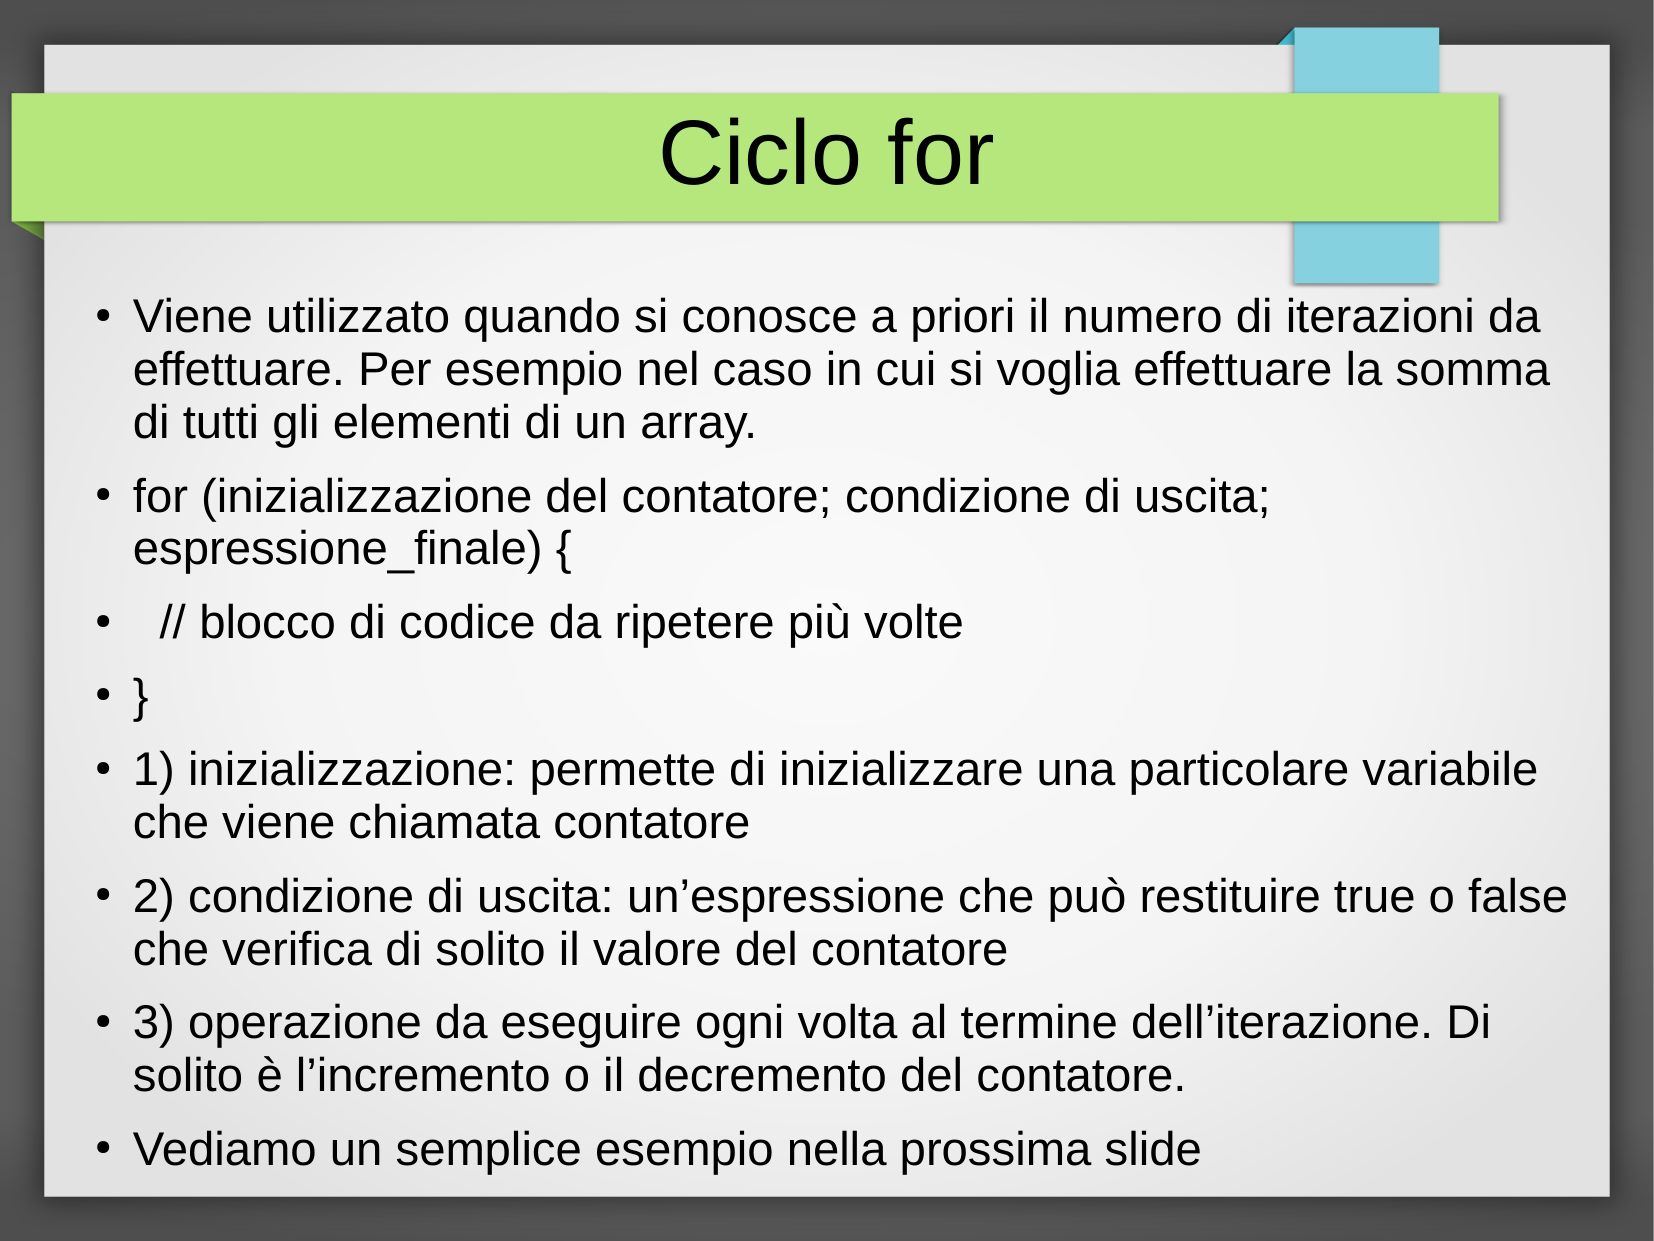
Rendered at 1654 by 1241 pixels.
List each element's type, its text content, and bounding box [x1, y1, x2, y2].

list Viene utilizzato quando si conosce a priori il numero di iterazioni da effettuare. Per esempio nel caso in cui si voglia effettuare la somma di tutti gli elementi di un array. for (inizializzazione del contatore; condizione di uscita; espressione_finale) { // blocco di codice da ripetere più volte } 1) inizializzazione: permette di inizializzare una particolare variabile che viene chiamata contatore 2) condizione di uscita: un’espressione che può restituire true o false che verifica di solito il valore del contatore 3) operazione da eseguire ogni volta al termine dell’iterazione. Di solito è l’incremento o il decremento del contatore. Vediamo un semplice esempio nella prossima slide [82, 290, 1571, 1182]
picture [0, 0, 1654, 1241]
title Ciclo for [82, 49, 1571, 257]
